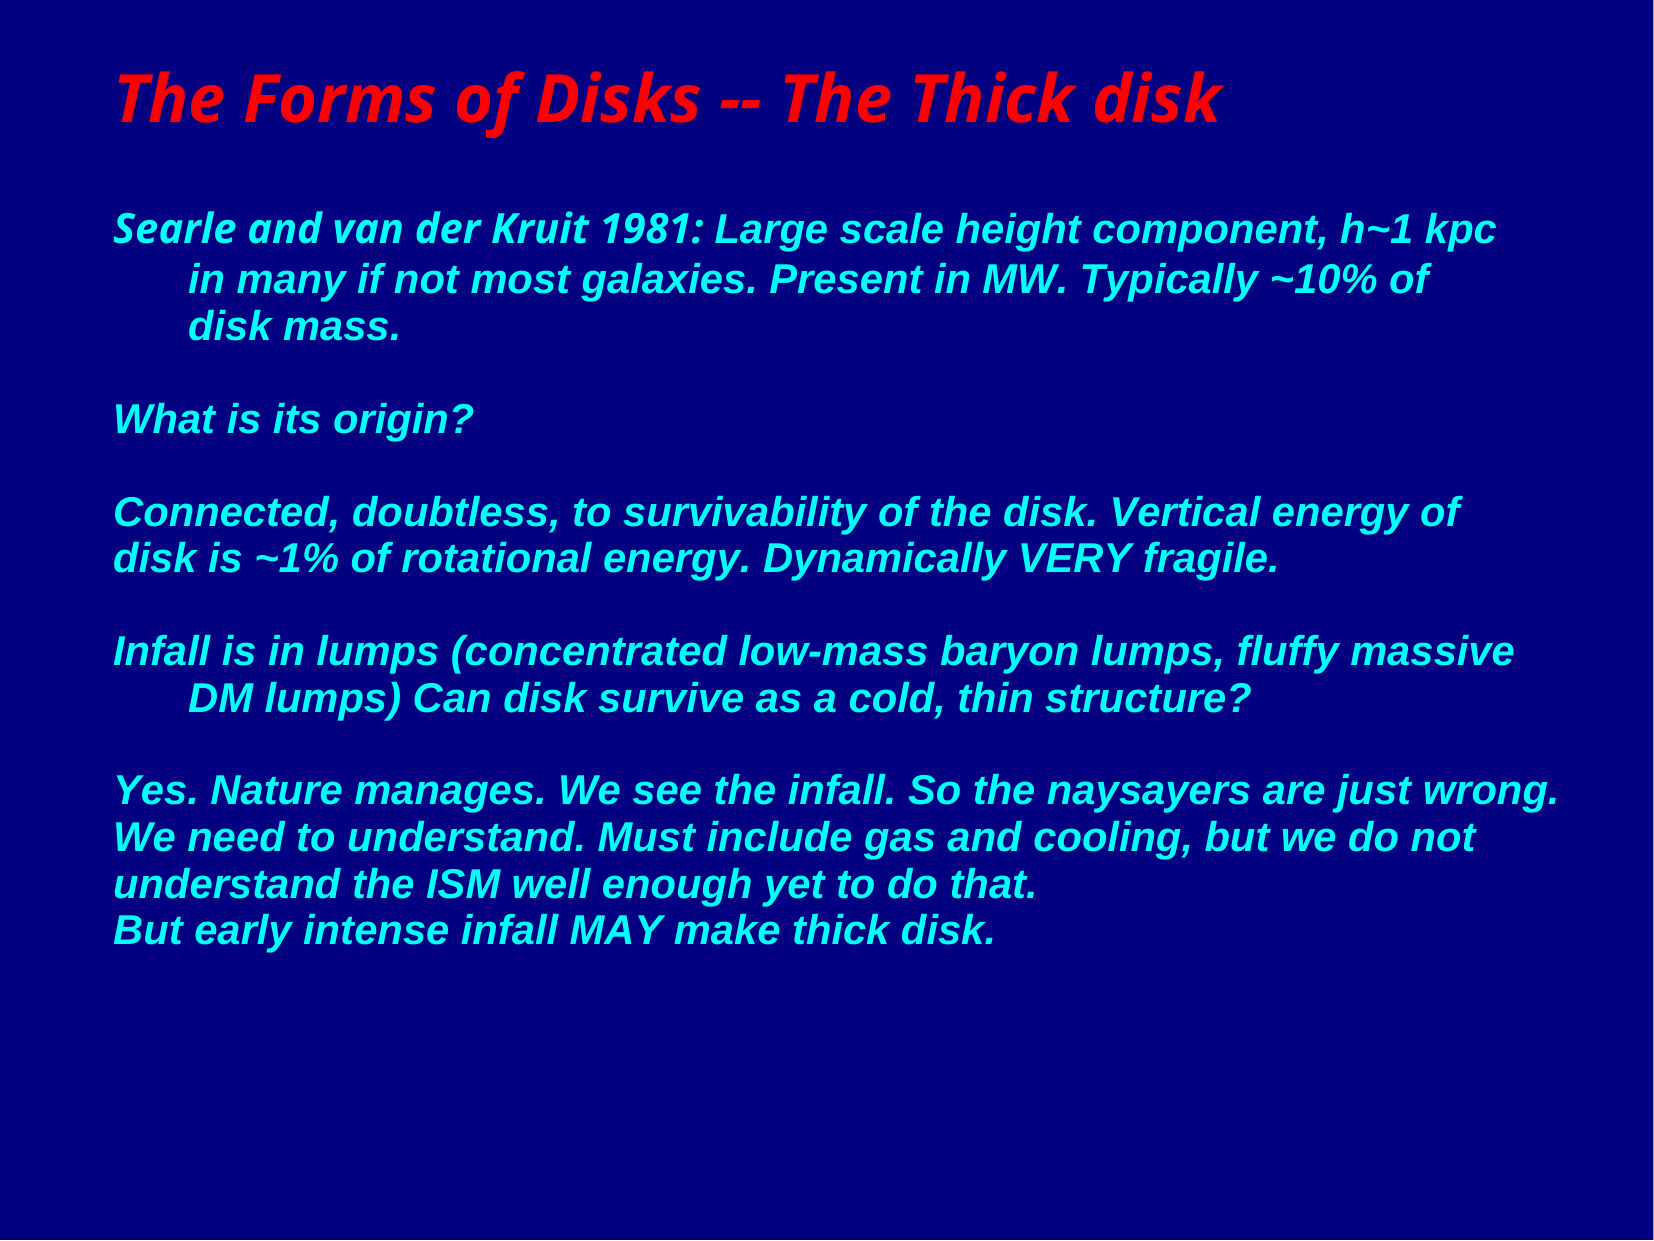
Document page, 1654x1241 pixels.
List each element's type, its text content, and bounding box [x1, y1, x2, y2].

text_box The Forms of Disks -- The Thick disk Searle and van der Kruit 1981: Large scale height component, h~1 kpc in many if not most galaxies. Present in MW. Typically ~10% of disk mass. What is its origin? Connected, doubtless, to survivability of the disk. Vertical energy of disk is ~1% of rotational energy. Dynamically VERY fragile. Infall is in lumps (concentrated low-mass baryon lumps, fluffy massive DM lumps) Can disk survive as a cold, thin structure? Yes. Nature manages. We see the infall. So the naysayers are just wrong. We need to understand. Must include gas and cooling, but we do not understand the ISM well enough yet to do that. But early intense infall MAY make thick disk. [98, 43, 1576, 1201]
